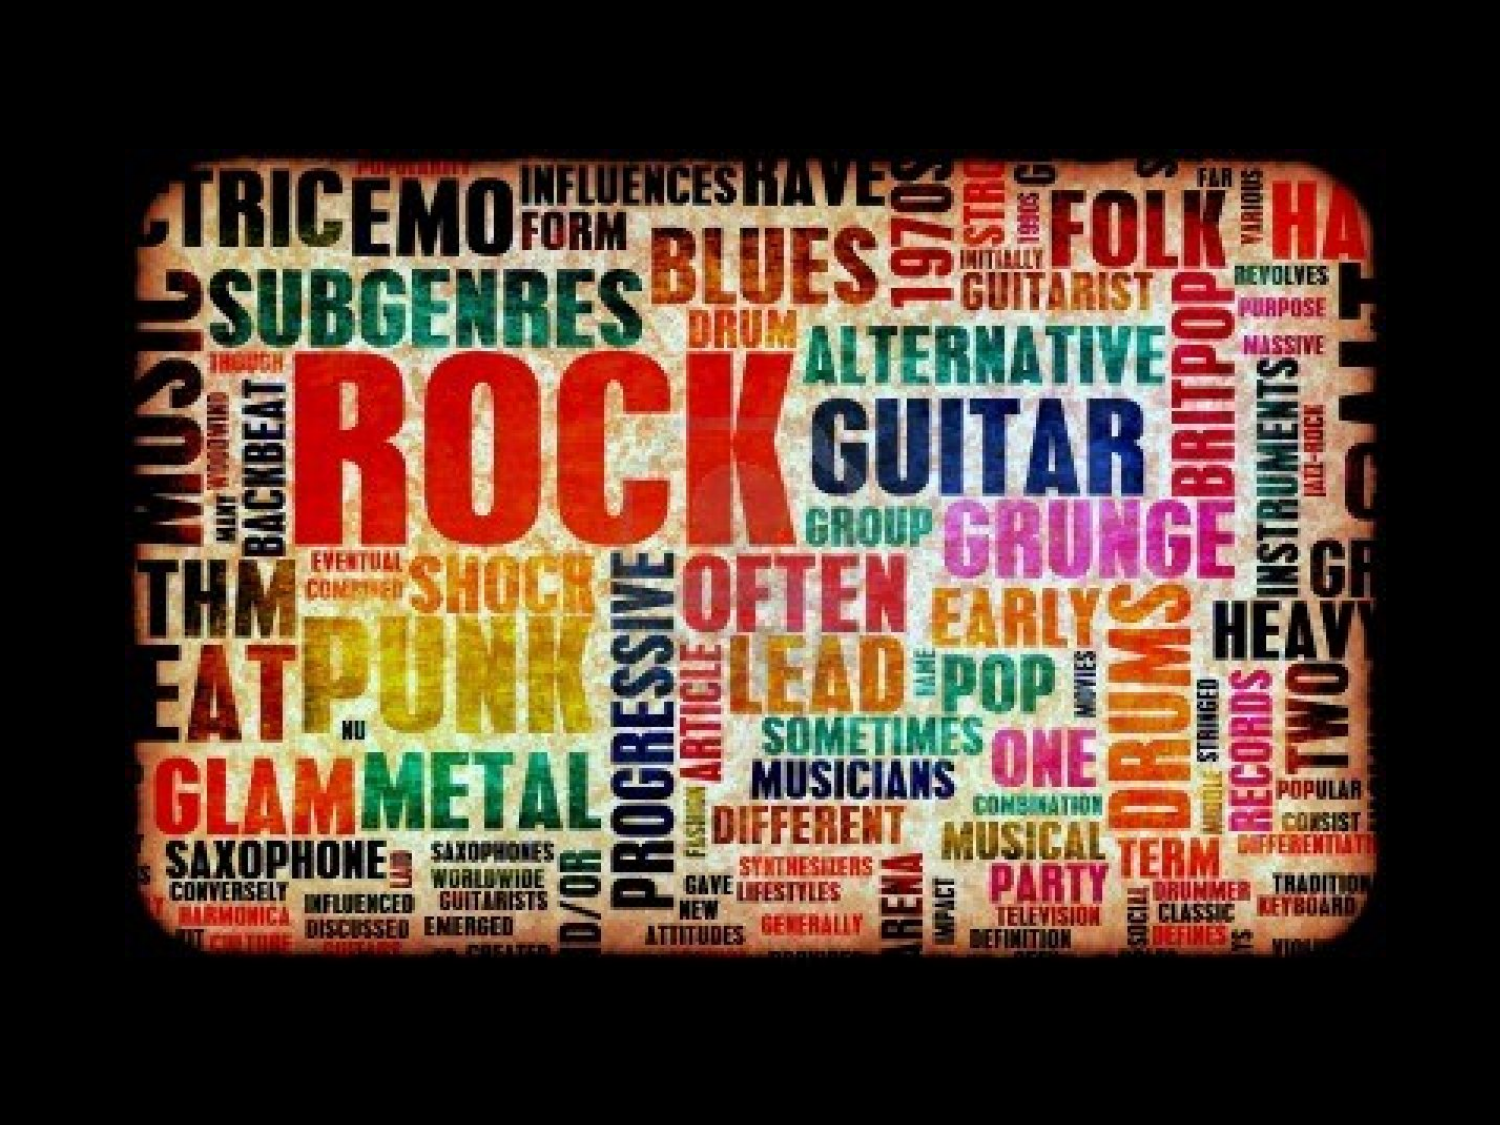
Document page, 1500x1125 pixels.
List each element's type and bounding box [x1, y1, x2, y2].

picture [125, 149, 1386, 967]
